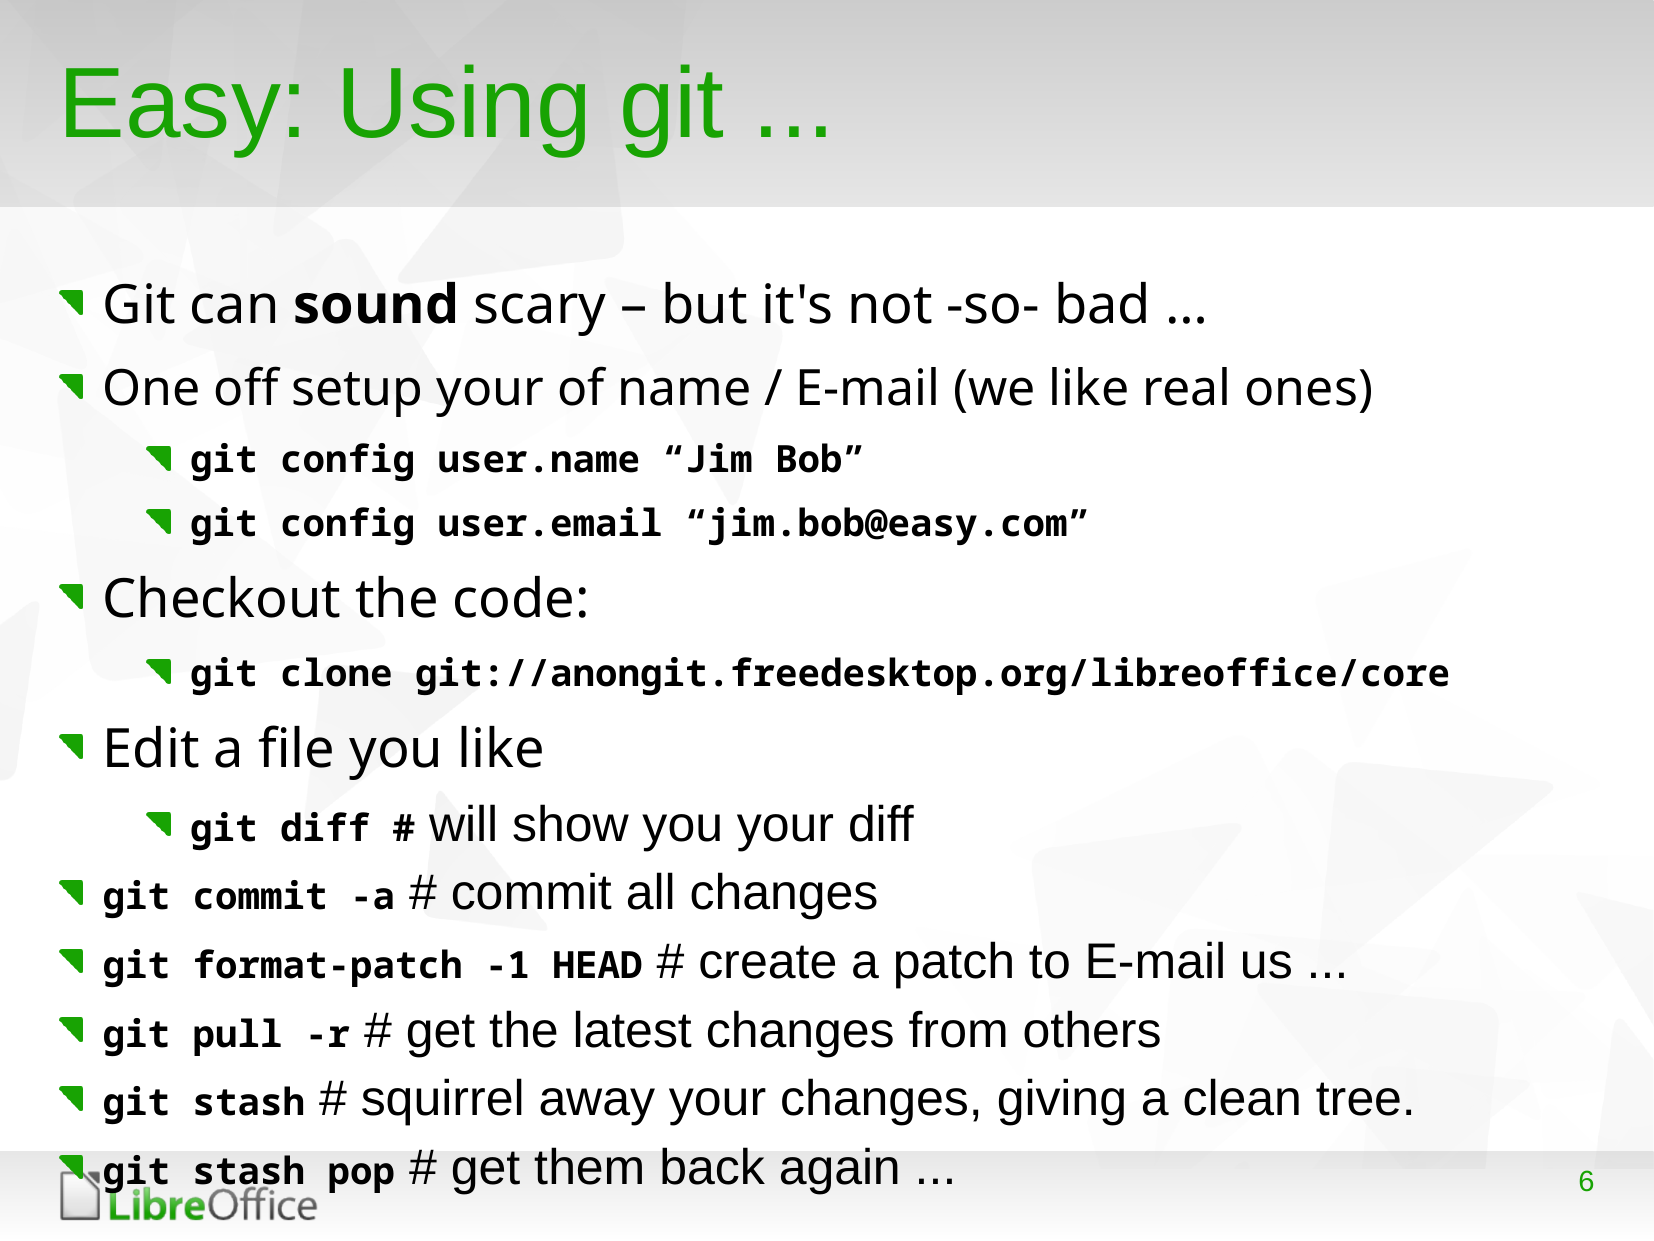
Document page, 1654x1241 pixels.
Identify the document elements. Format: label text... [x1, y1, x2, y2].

picture [41, 1152, 337, 1240]
title Easy: Using git ... [59, 29, 1595, 178]
list Git can sound scary – but it's not -so- bad … One off setup your of name / E-mail (we like real ones) git config user.name “Jim Bob” git config user.email “jim.bob@easy.com” Checkout the code: git clone git://anongit.freedesktop.org/libreoffice/core Edit a file you like git diff # will show you your diff git commit -a # commit all changes git format-patch -1 HEAD # create a patch to E-mail us ... git pull -r # get the latest changes from others git stash # squirrel away your changes, giving a clean tree. git stash pop # get them back again ... [59, 265, 1595, 1152]
picture [915, 548, 1654, 1169]
picture [0, 0, 783, 931]
